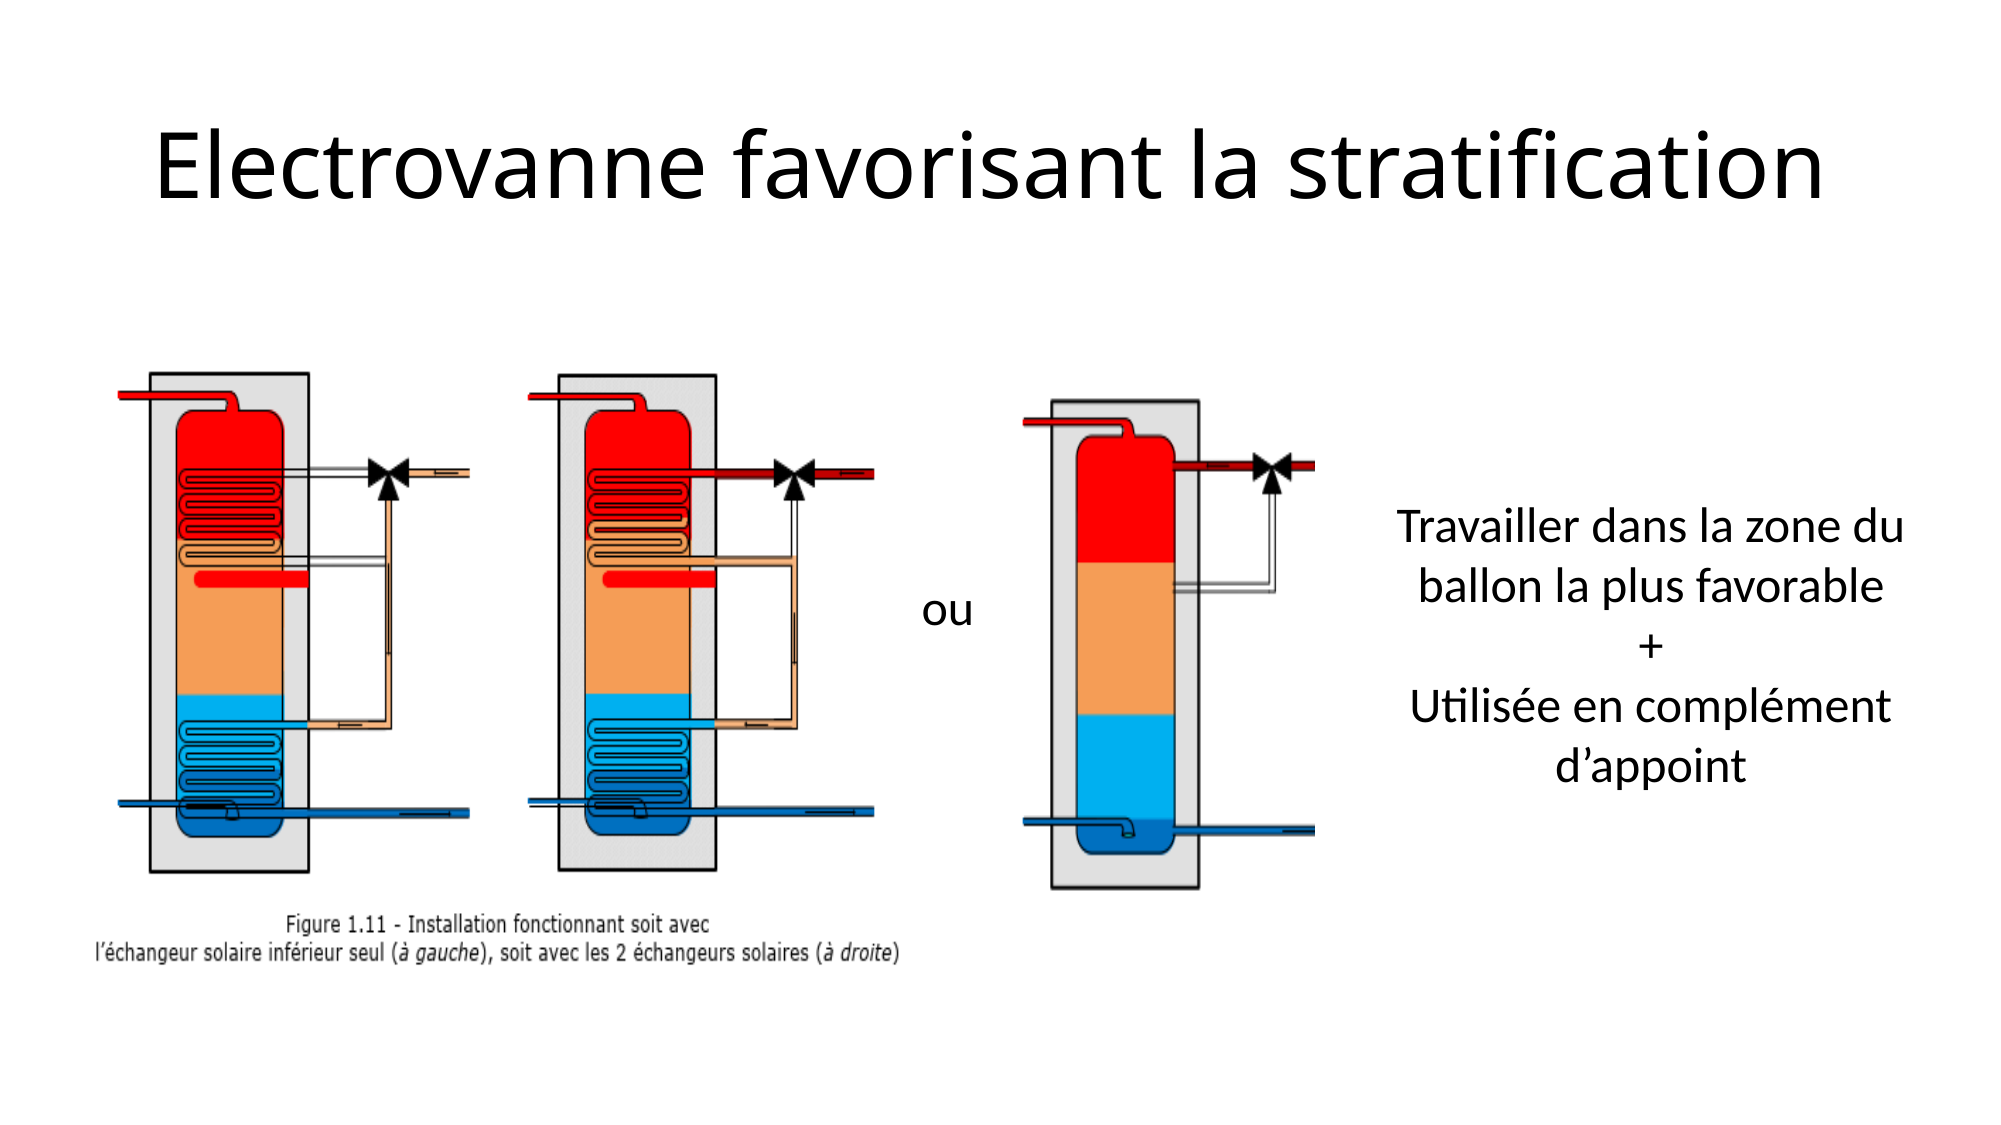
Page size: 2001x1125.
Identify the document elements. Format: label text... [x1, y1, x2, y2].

title Electrovanne favorisant la stratification [137, 59, 1863, 278]
picture [999, 391, 1315, 897]
text_box Travailler dans la zone du ballon la plus favorable + Utilisée en complément d’appoint [1315, 485, 1988, 804]
picture [43, 342, 948, 984]
text_box ou [611, 568, 1285, 645]
